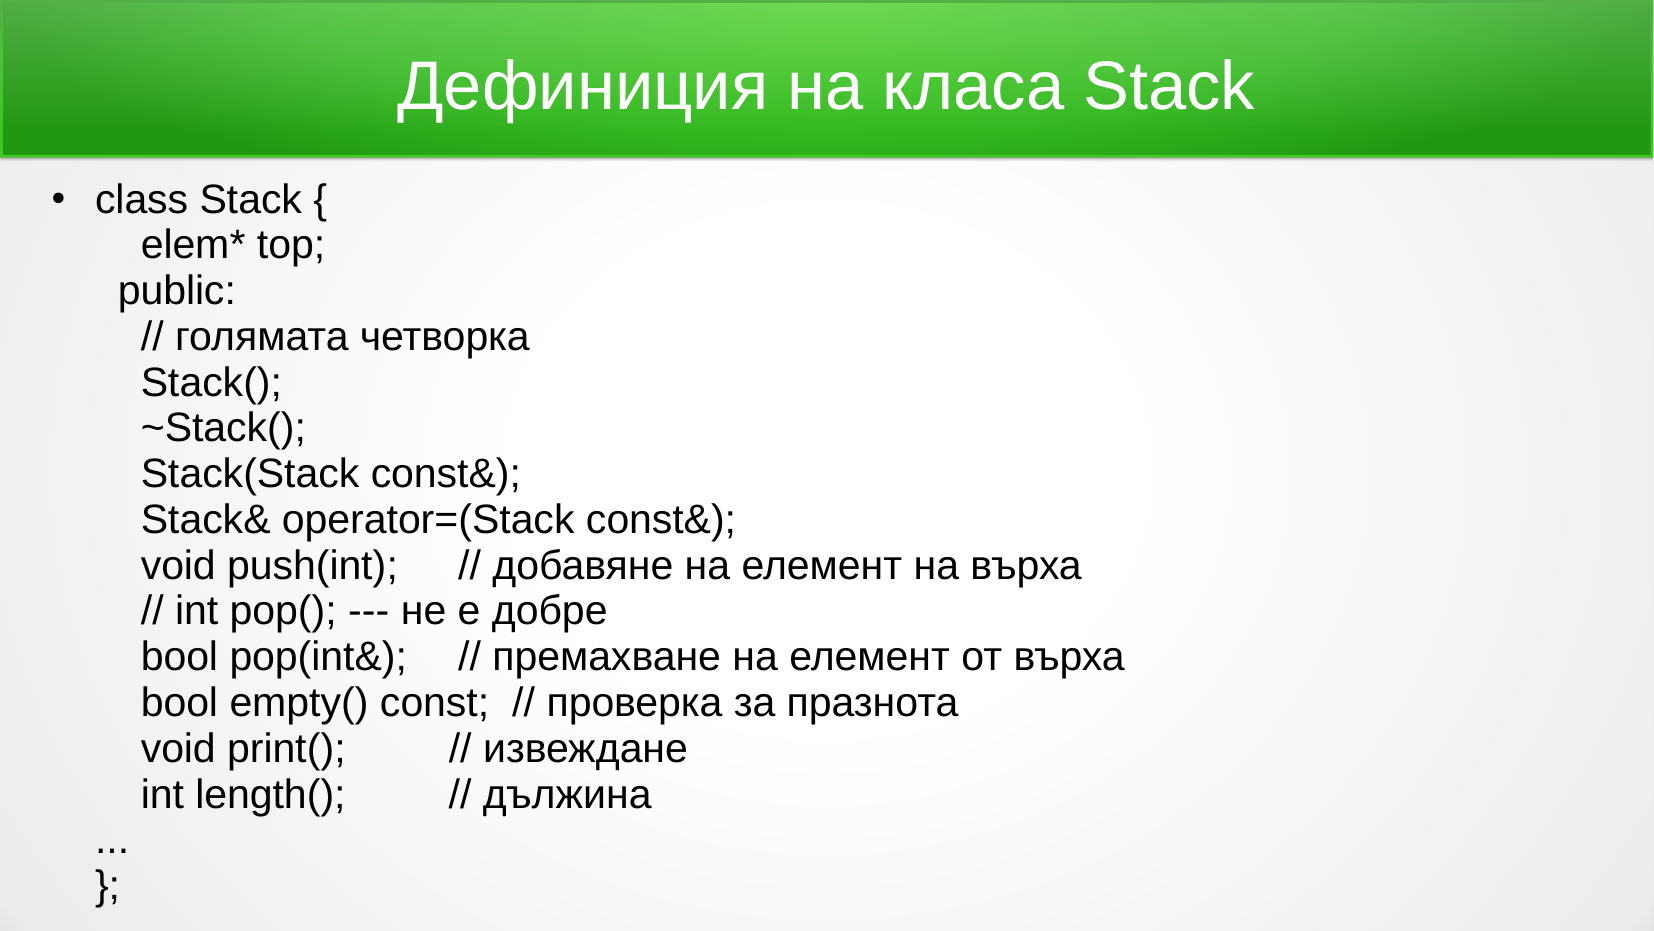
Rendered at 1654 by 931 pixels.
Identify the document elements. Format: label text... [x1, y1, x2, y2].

title Дефиниция на класа Stack [82, 37, 1571, 135]
list class Stack { elem* top; public: // голямата четворка Stack(); ~Stack(); Stack(Stack const&); Stack& operator=(Stack const&); void push(int); // добавяне на елемент на върха // int pop(); --- не е добре bool pop(int&); // премахване на елемент от върха bool empty() const; // проверка за празнота void print(); // извеждане int length(); // дължина ... }; [36, 176, 1630, 910]
